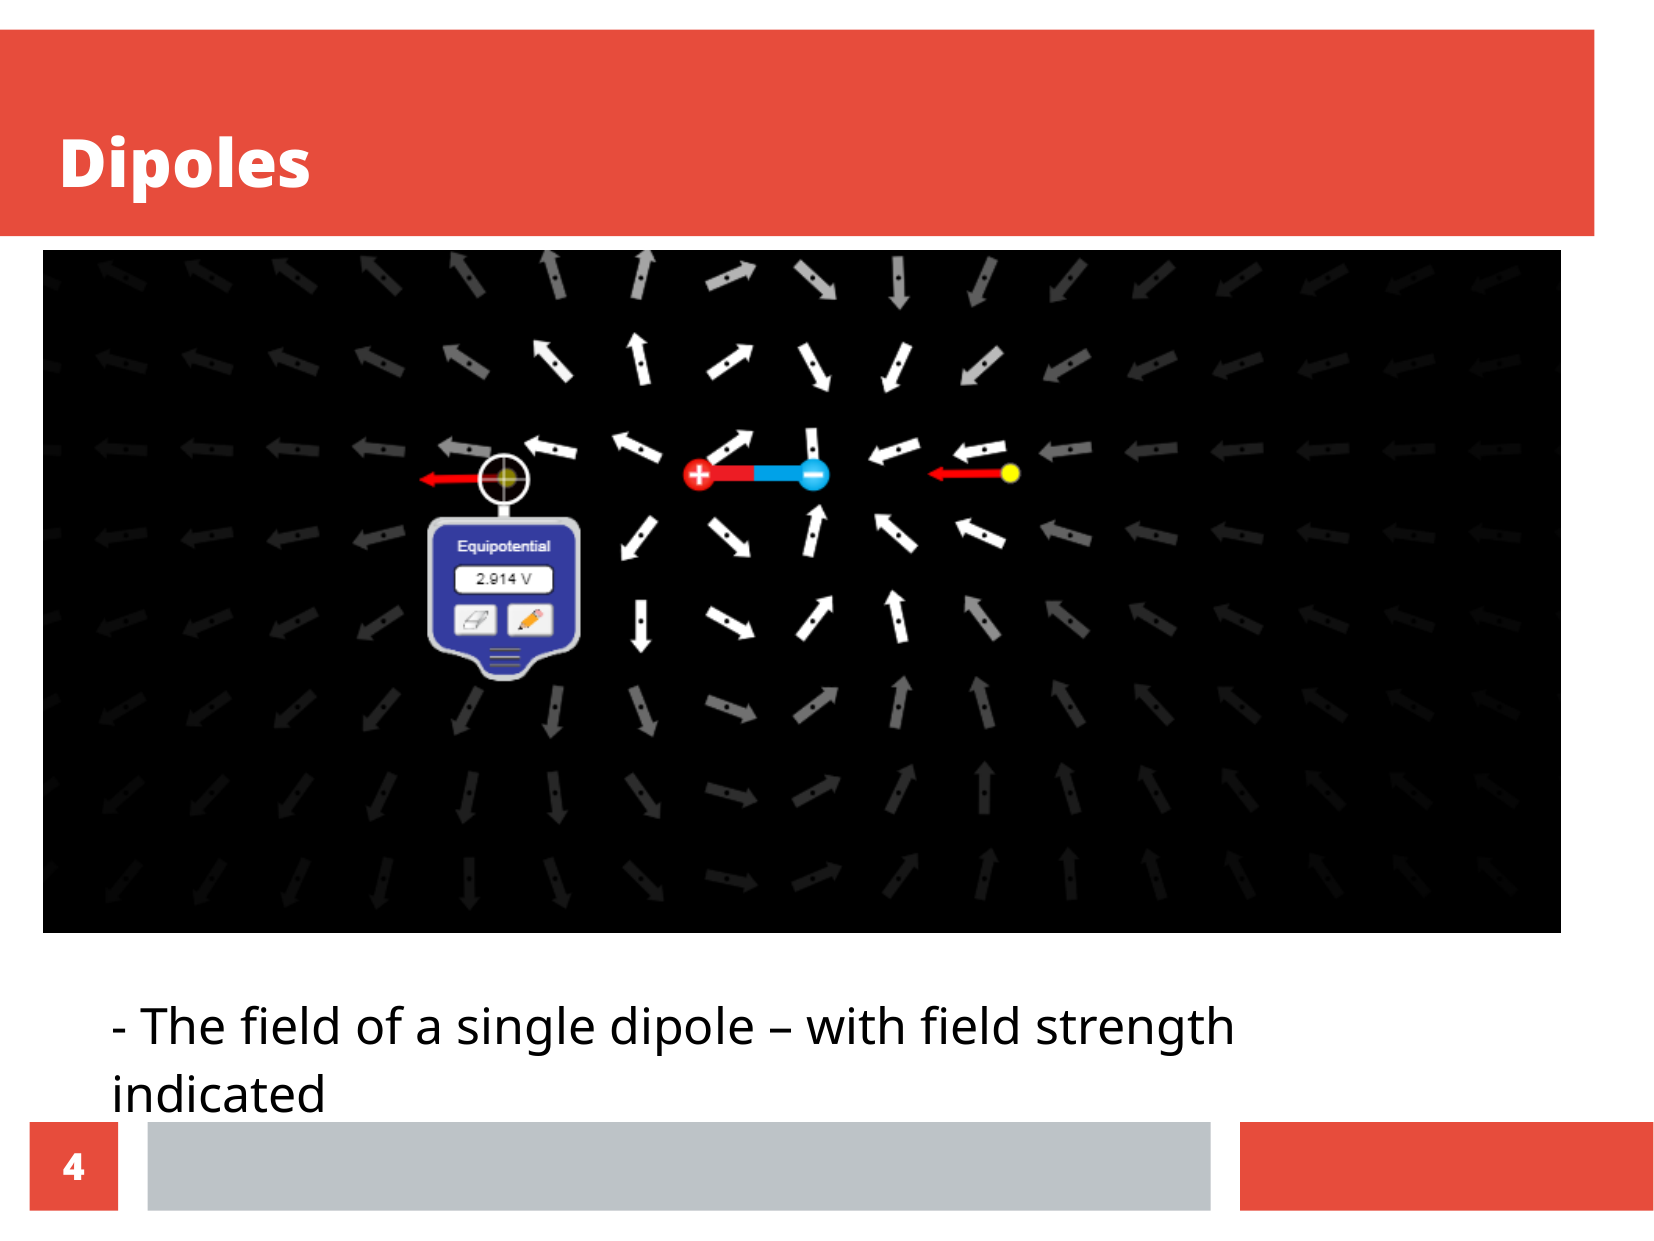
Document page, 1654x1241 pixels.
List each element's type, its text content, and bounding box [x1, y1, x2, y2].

picture [43, 250, 1561, 933]
text_box - The field of a single dipole – with field strength indicated [96, 983, 1427, 1124]
title Dipoles [59, 59, 1595, 207]
